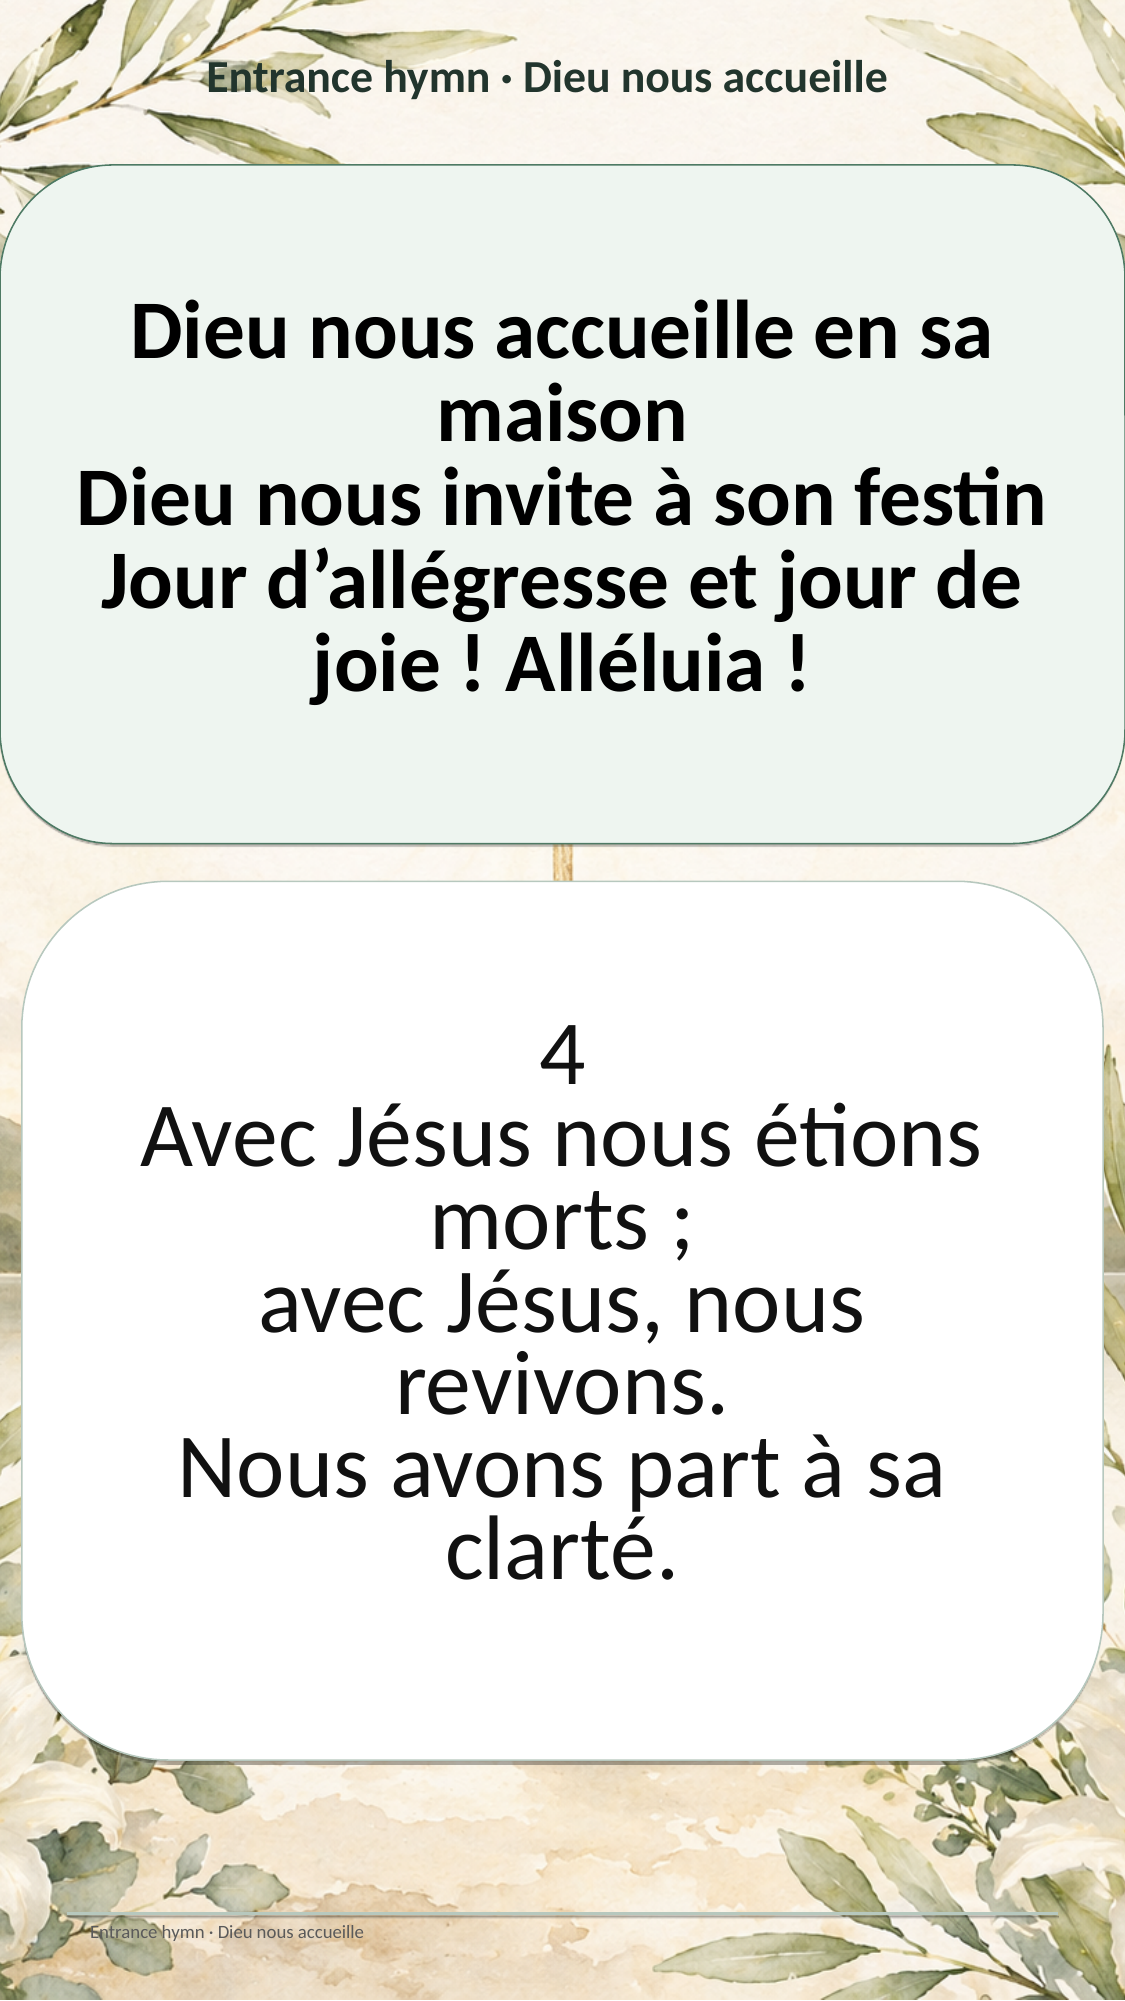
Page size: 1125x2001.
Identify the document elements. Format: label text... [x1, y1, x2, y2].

picture [0, 0, 1125, 263]
text_box Entrance hymn · Dieu nous accueille [75, 1916, 736, 1955]
text_box 4 Avec Jésus nous étions morts ; avec Jésus, nous revivons. Nous avons part à sa clarté. [67, 939, 1058, 1676]
text_box [21, 881, 1104, 1761]
picture [0, 746, 1125, 2000]
text_box Dieu nous accueille en sa maison Dieu nous invite à son festin Jour d’allégresse et jour de joie ! Alléluia ! [0, 164, 1125, 844]
text_box Entrance hymn · Dieu nous accueille [67, 51, 1028, 122]
